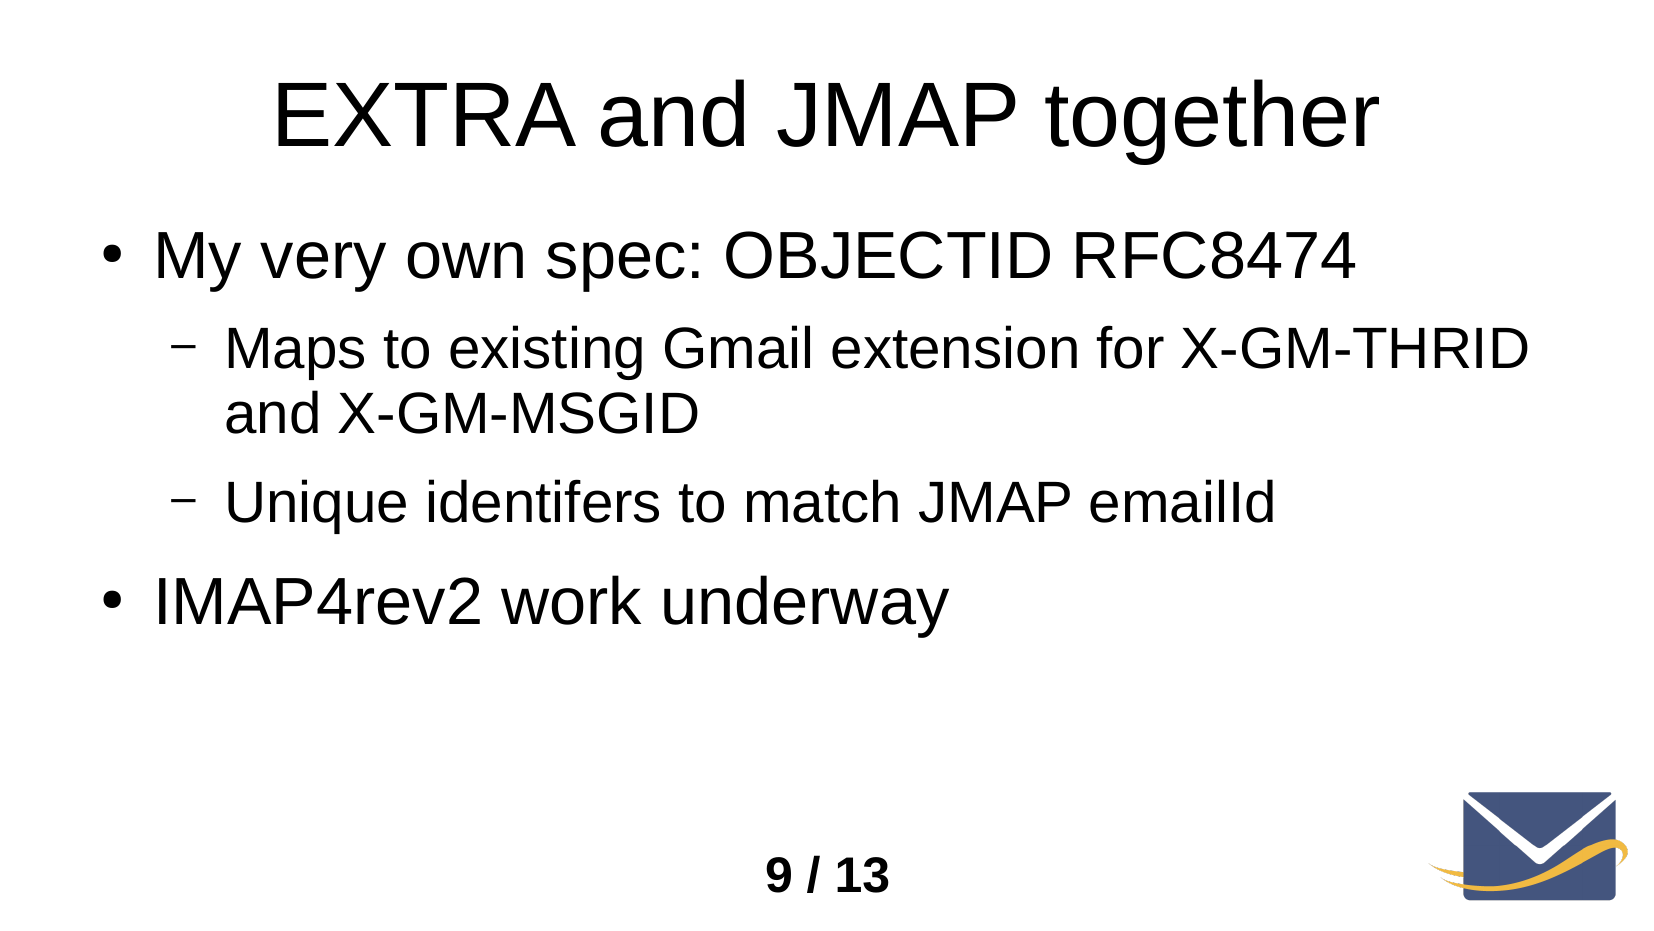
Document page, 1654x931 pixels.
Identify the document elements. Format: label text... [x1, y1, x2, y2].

title EXTRA and JMAP together [82, 37, 1571, 193]
picture [1417, 746, 1654, 931]
list My very own spec: OBJECTID RFC8474 Maps to existing Gmail extension for X-GM-THRID and X-GM-MSGID Unique identifers to match JMAP emailId IMAP4rev2 work underway [82, 217, 1571, 758]
